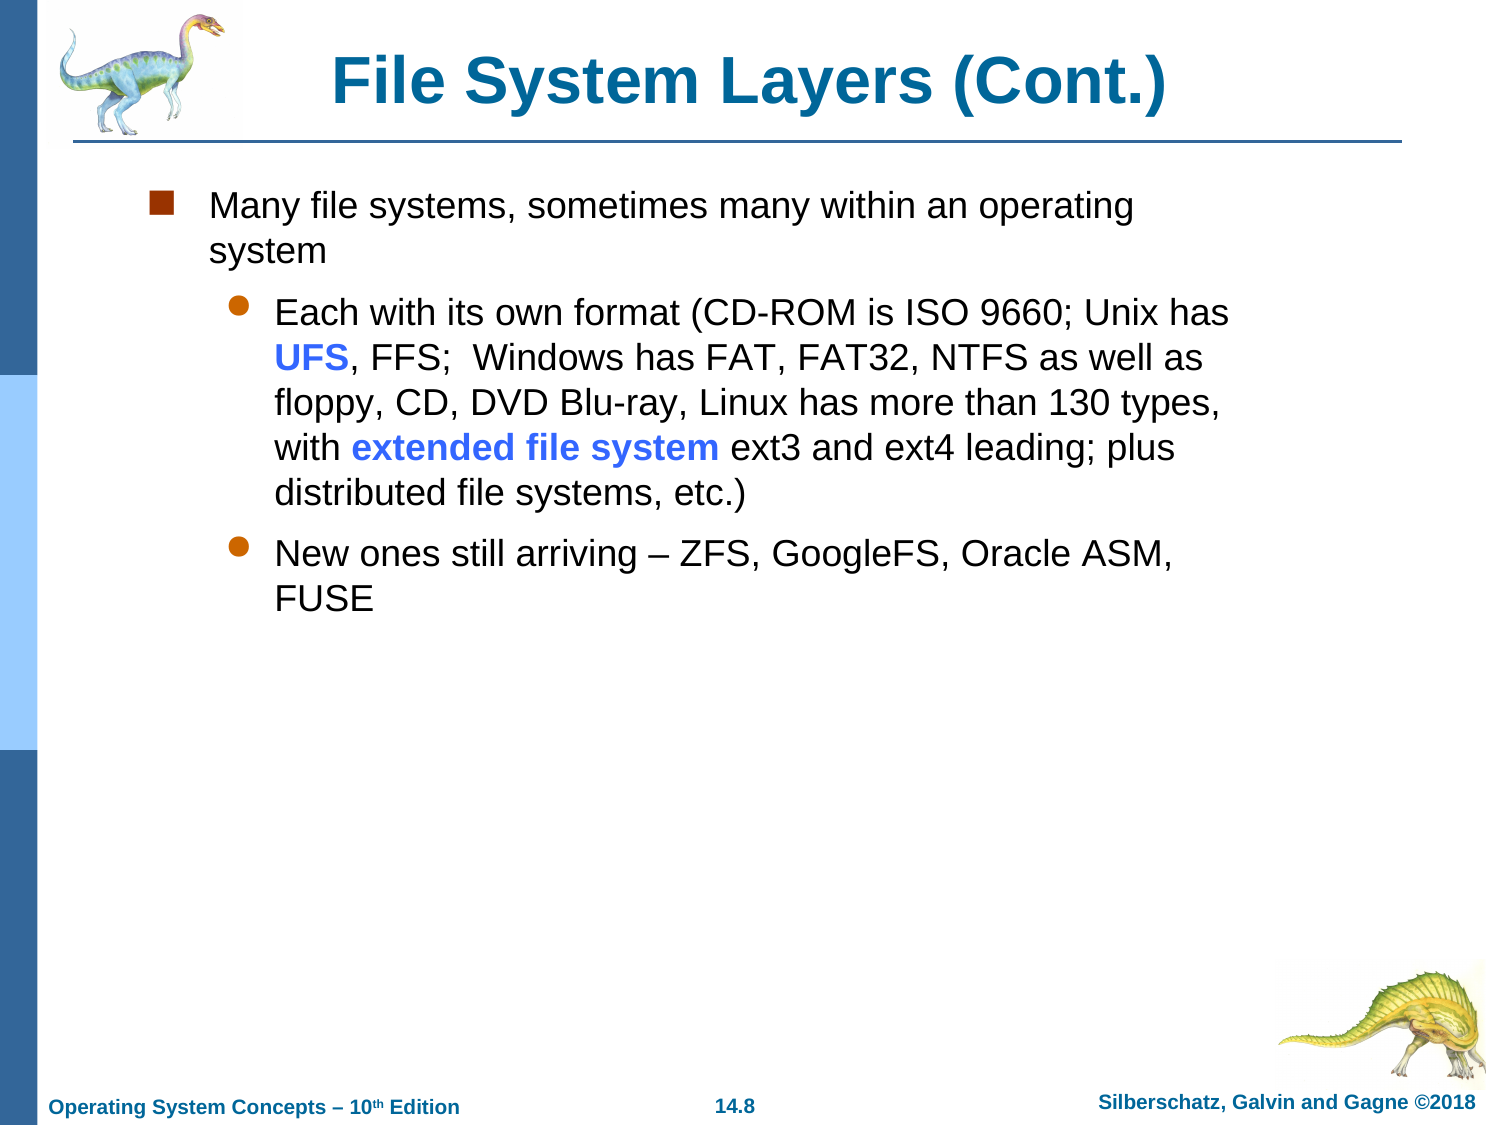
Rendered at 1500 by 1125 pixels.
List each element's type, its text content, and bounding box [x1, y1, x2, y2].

list Many file systems, sometimes many within an operating system Each with its own format (CD-ROM is ISO 9660; Unix has UFS, FFS; Windows has FAT, FAT32, NTFS as well as floppy, CD, DVD Blu-ray, Linux has more than 130 types, with extended file system ext3 and ext4 leading; plus distributed file systems, etc.) New ones still arriving – ZFS, GoogleFS, Oracle ASM, FUSE [137, 173, 1265, 1030]
picture [46, 0, 243, 149]
picture [1275, 959, 1486, 1090]
title File System Layers (Cont.) [75, 29, 1426, 125]
picture [1415, 1094, 1423, 1099]
